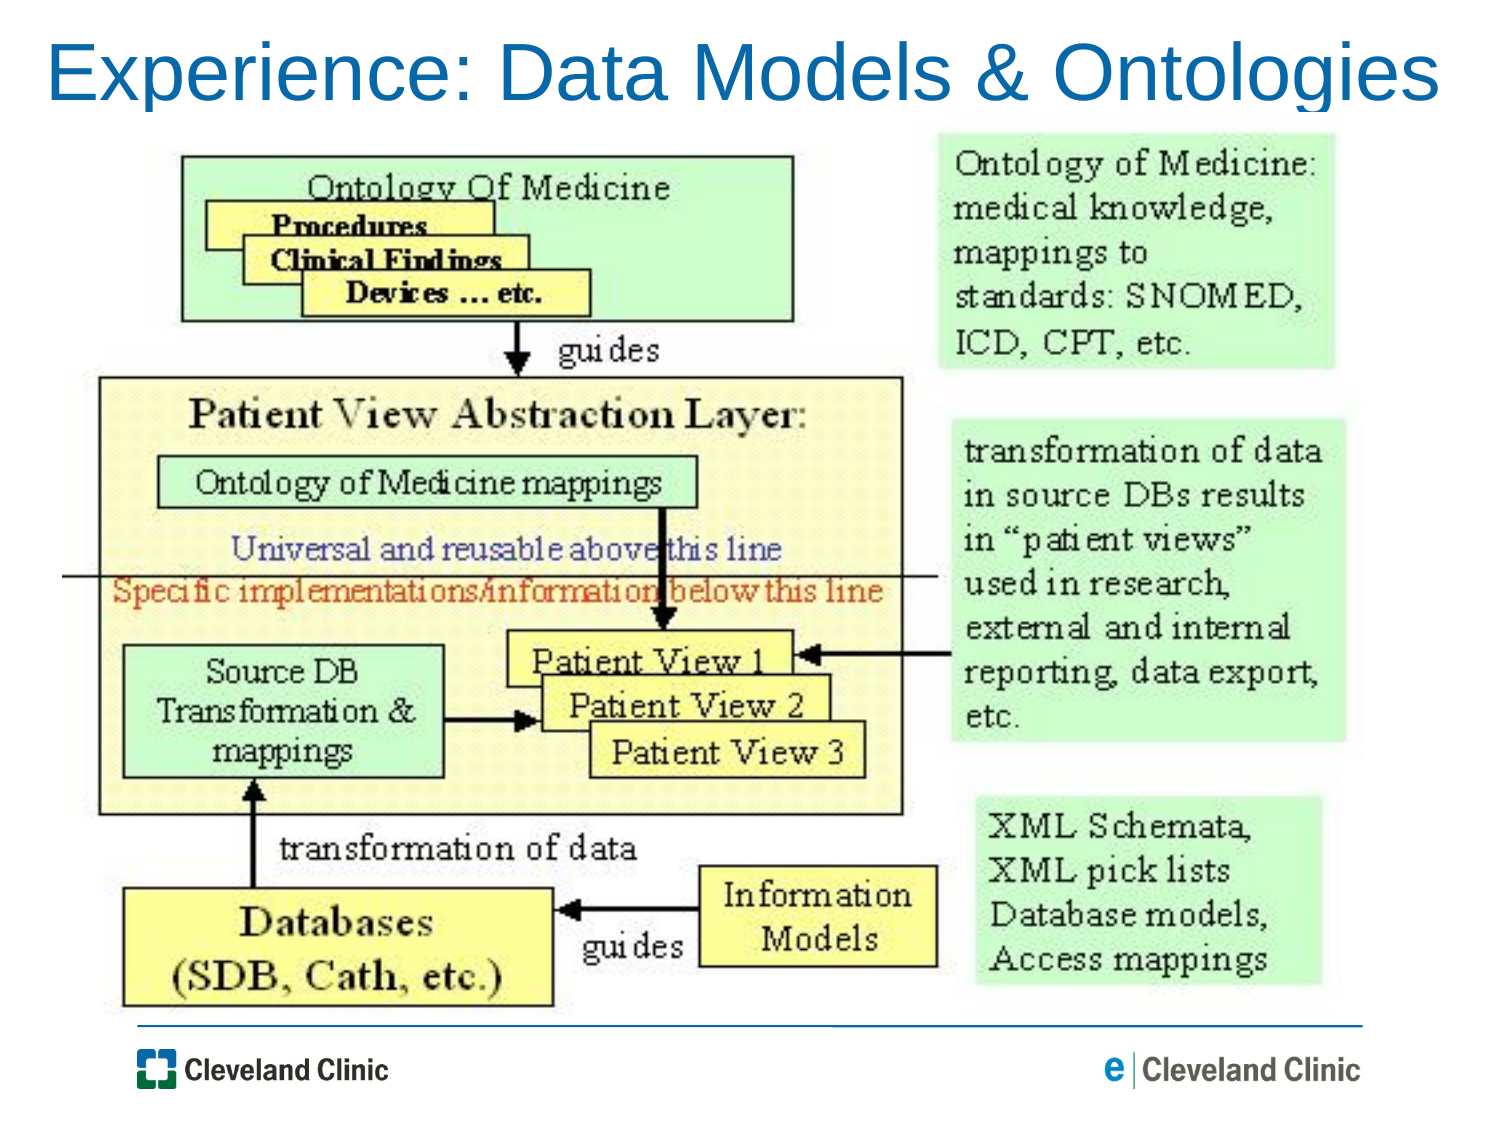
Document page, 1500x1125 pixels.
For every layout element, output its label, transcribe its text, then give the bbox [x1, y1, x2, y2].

title Experience: Data Models & Ontologies [0, 0, 1500, 125]
picture [1101, 1049, 1365, 1092]
picture [62, 112, 1363, 1025]
picture [137, 1049, 388, 1090]
